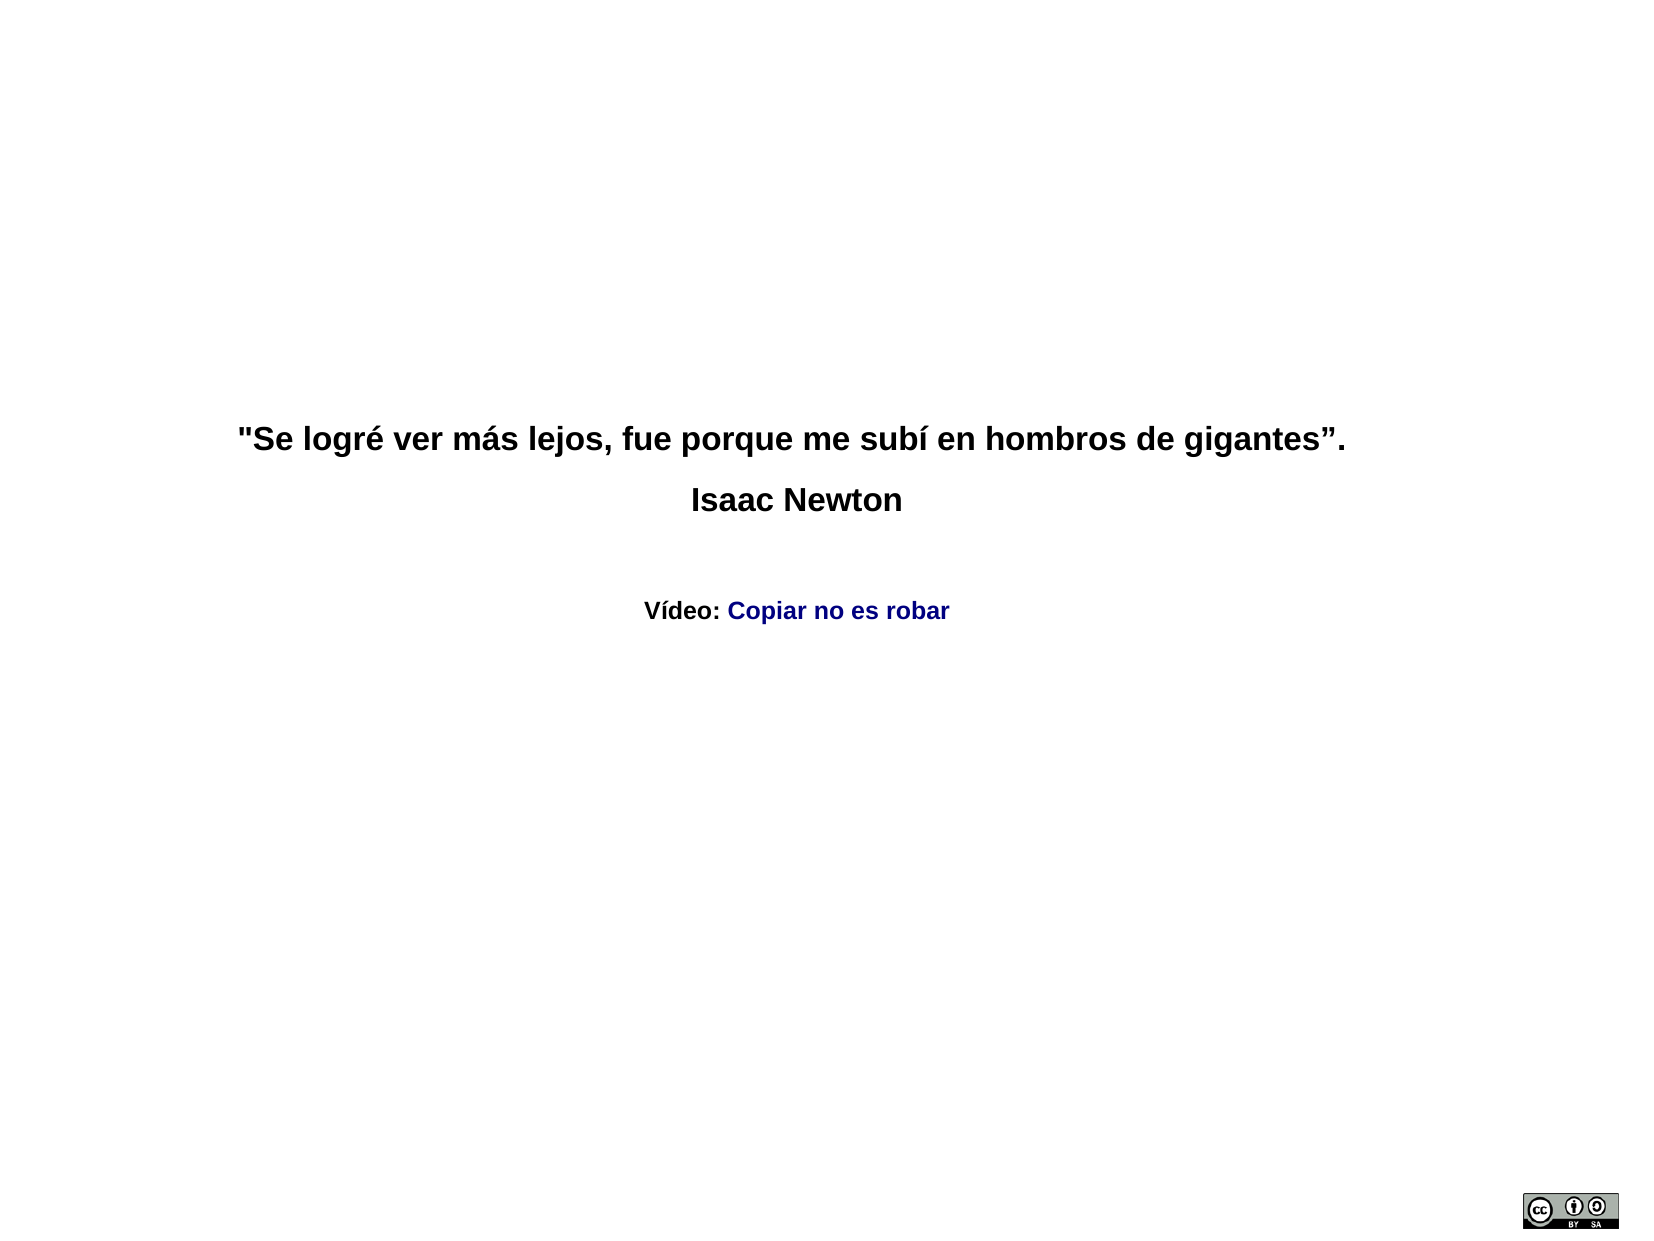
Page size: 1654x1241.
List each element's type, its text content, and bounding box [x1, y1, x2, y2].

picture [1523, 1193, 1619, 1229]
text_box "Se logré ver más lejos, fue porque me subí en hombros de gigantes”. Isaac Newton Vídeo: Copiar no es robar [118, 412, 1477, 680]
